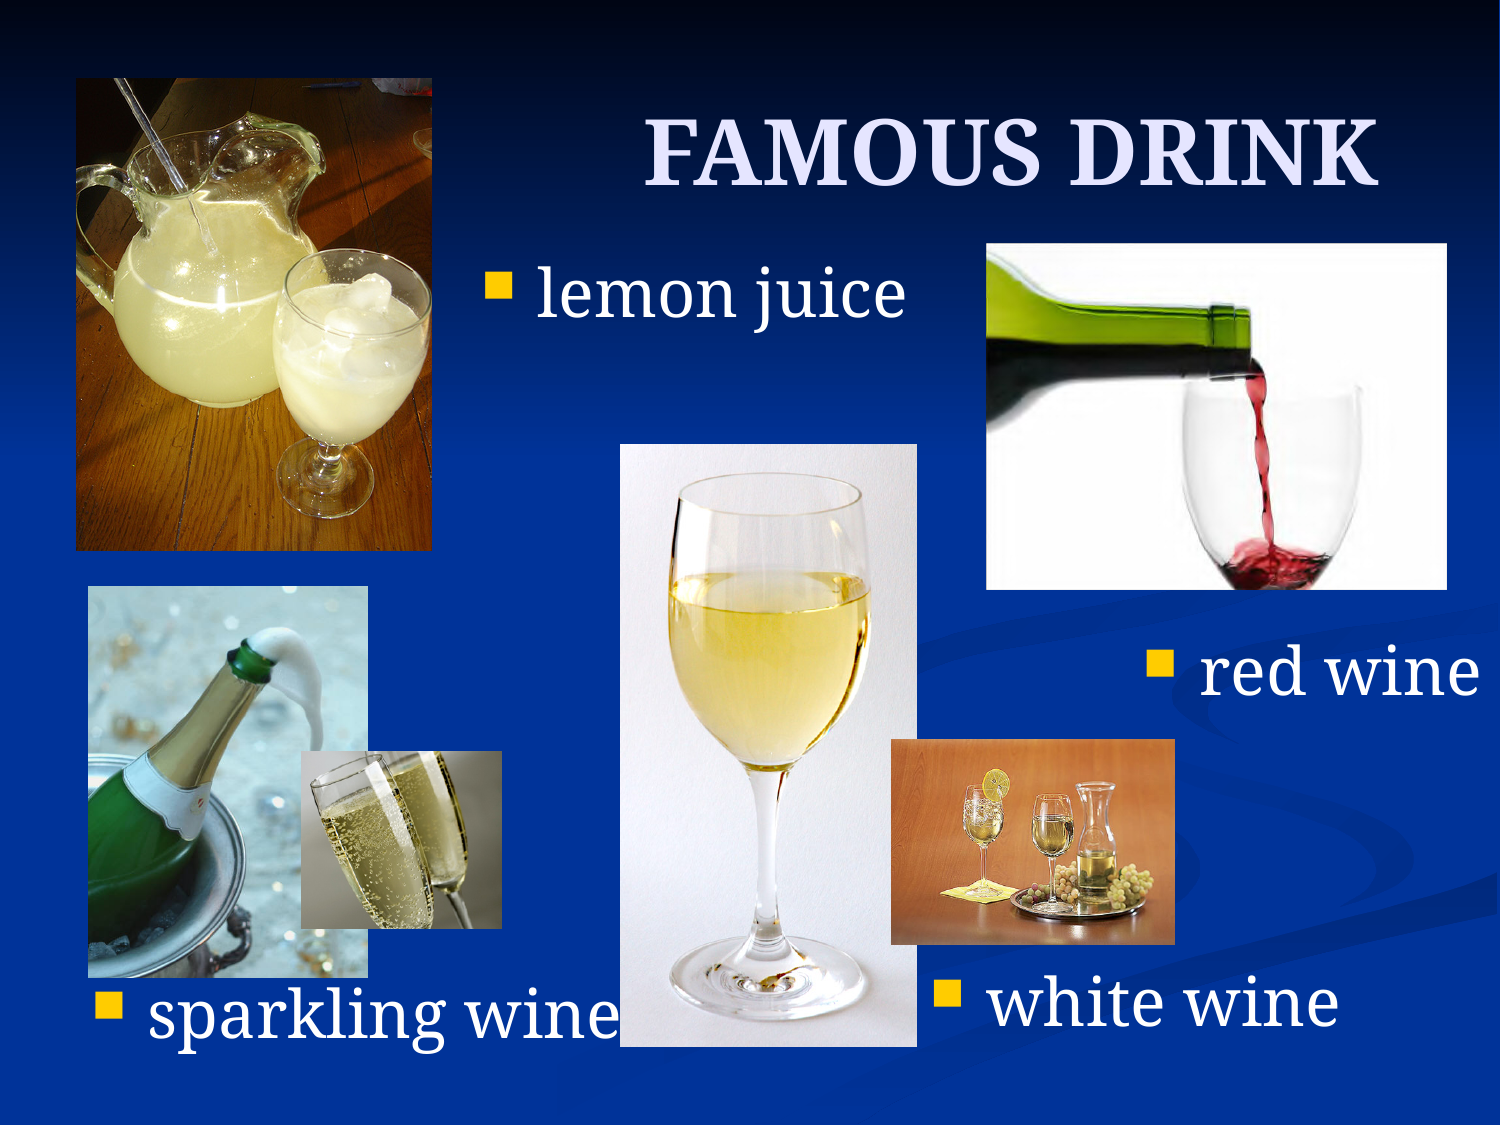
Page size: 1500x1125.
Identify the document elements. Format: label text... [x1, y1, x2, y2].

list lemon juice [466, 243, 986, 473]
picture [76, 78, 432, 551]
picture [986, 243, 1447, 590]
text_box white wine [915, 952, 1500, 1125]
picture [88, 586, 502, 964]
picture [620, 444, 1175, 1047]
text_box red wine [1128, 621, 1500, 851]
title FAMOUS DRINK [336, 54, 1500, 243]
text_box sparkling wine [76, 964, 717, 1125]
